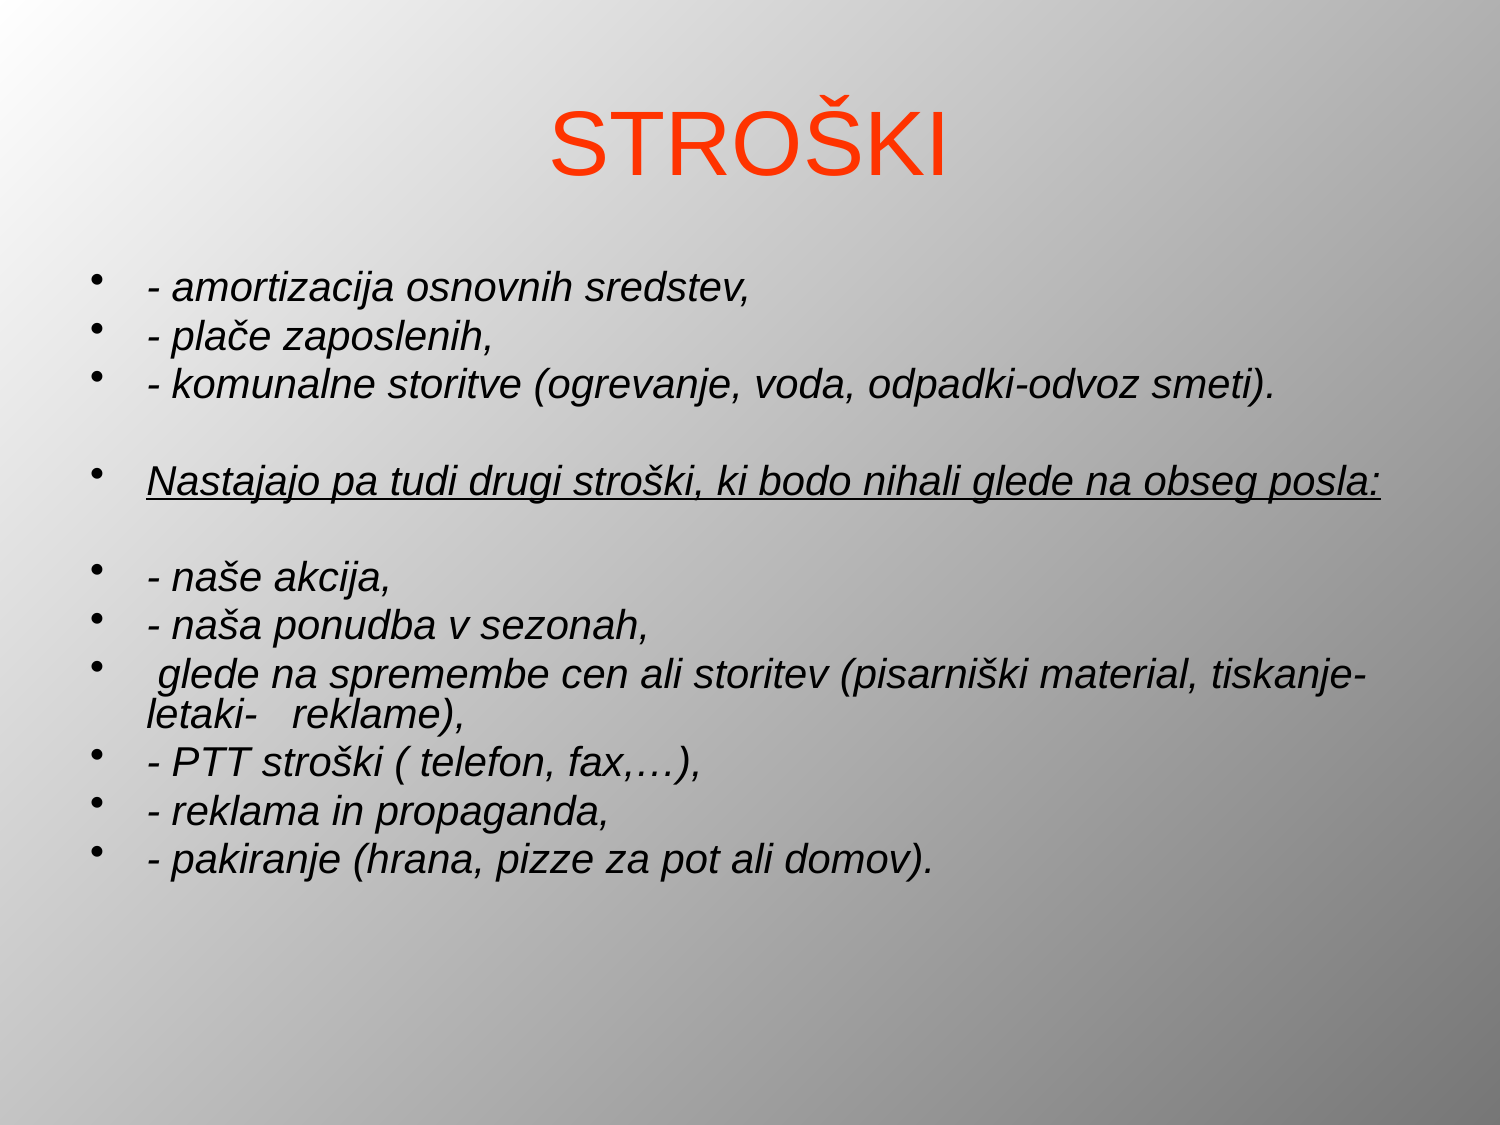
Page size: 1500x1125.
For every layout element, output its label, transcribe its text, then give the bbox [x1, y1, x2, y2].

title STROŠKI [75, 45, 1425, 233]
list - amortizacija osnovnih sredstev, - plače zaposlenih, - komunalne storitve (ogrevanje, voda, odpadki-odvoz smeti). Nastajajo pa tudi drugi stroški, ki bodo nihali glede na obseg posla: - naše akcija, - naša ponudba v sezonah, glede na spremembe cen ali storitev (pisarniški material, tiskanje-letaki- reklame), - PTT stroški ( telefon, fax,…), - reklama in propaganda, - pakiranje (hrana, pizze za pot ali domov). [75, 262, 1425, 1005]
